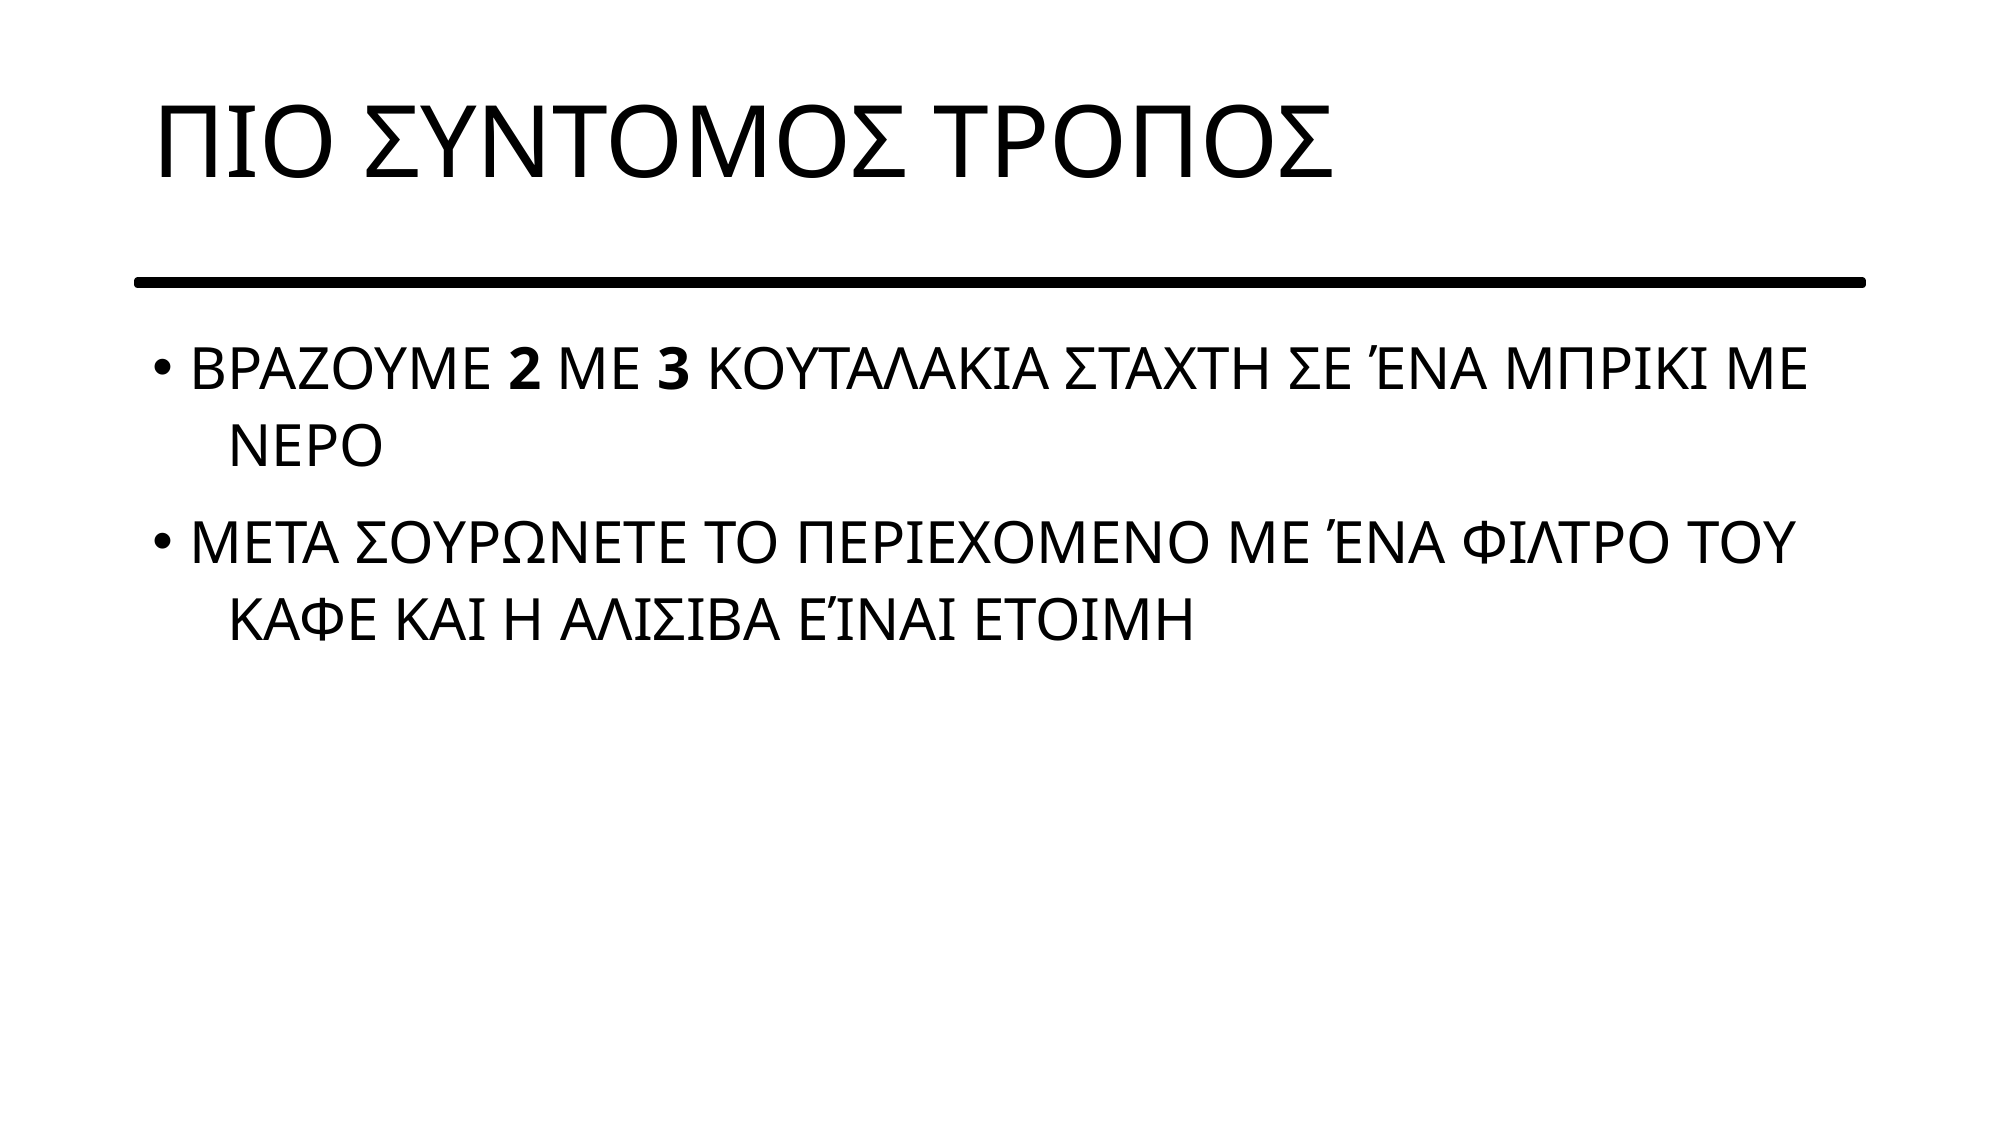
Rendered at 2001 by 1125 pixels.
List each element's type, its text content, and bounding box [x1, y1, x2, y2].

list ΒΡΑΖΟΥΜΕ 2 ΜΕ 3 ΚΟΥΤΑΛΑΚΙΑ ΣΤΑΧΤΗ ΣΕ ΈΝΑ ΜΠΡΙΚΙ ΜΕ ΝΕΡΟ ΜΕΤΑ ΣΟΥΡΩΝΕΤΕ ΤΟ ΠΕΡΙΕΧΟΜΕΝΟ ΜΕ ΈΝΑ ΦΙΛΤΡΟ ΤΟΥ ΚΑΦΕ ΚΑΙ Η ΑΛΙΣΙΒΑ ΕΊΝΑΙ ΕΤΟΙΜΗ [137, 316, 1863, 745]
title ΠΙΟ ΣΥΝΤΟΜΟΣ ΤΡΟΠΟΣ [137, 59, 1597, 215]
